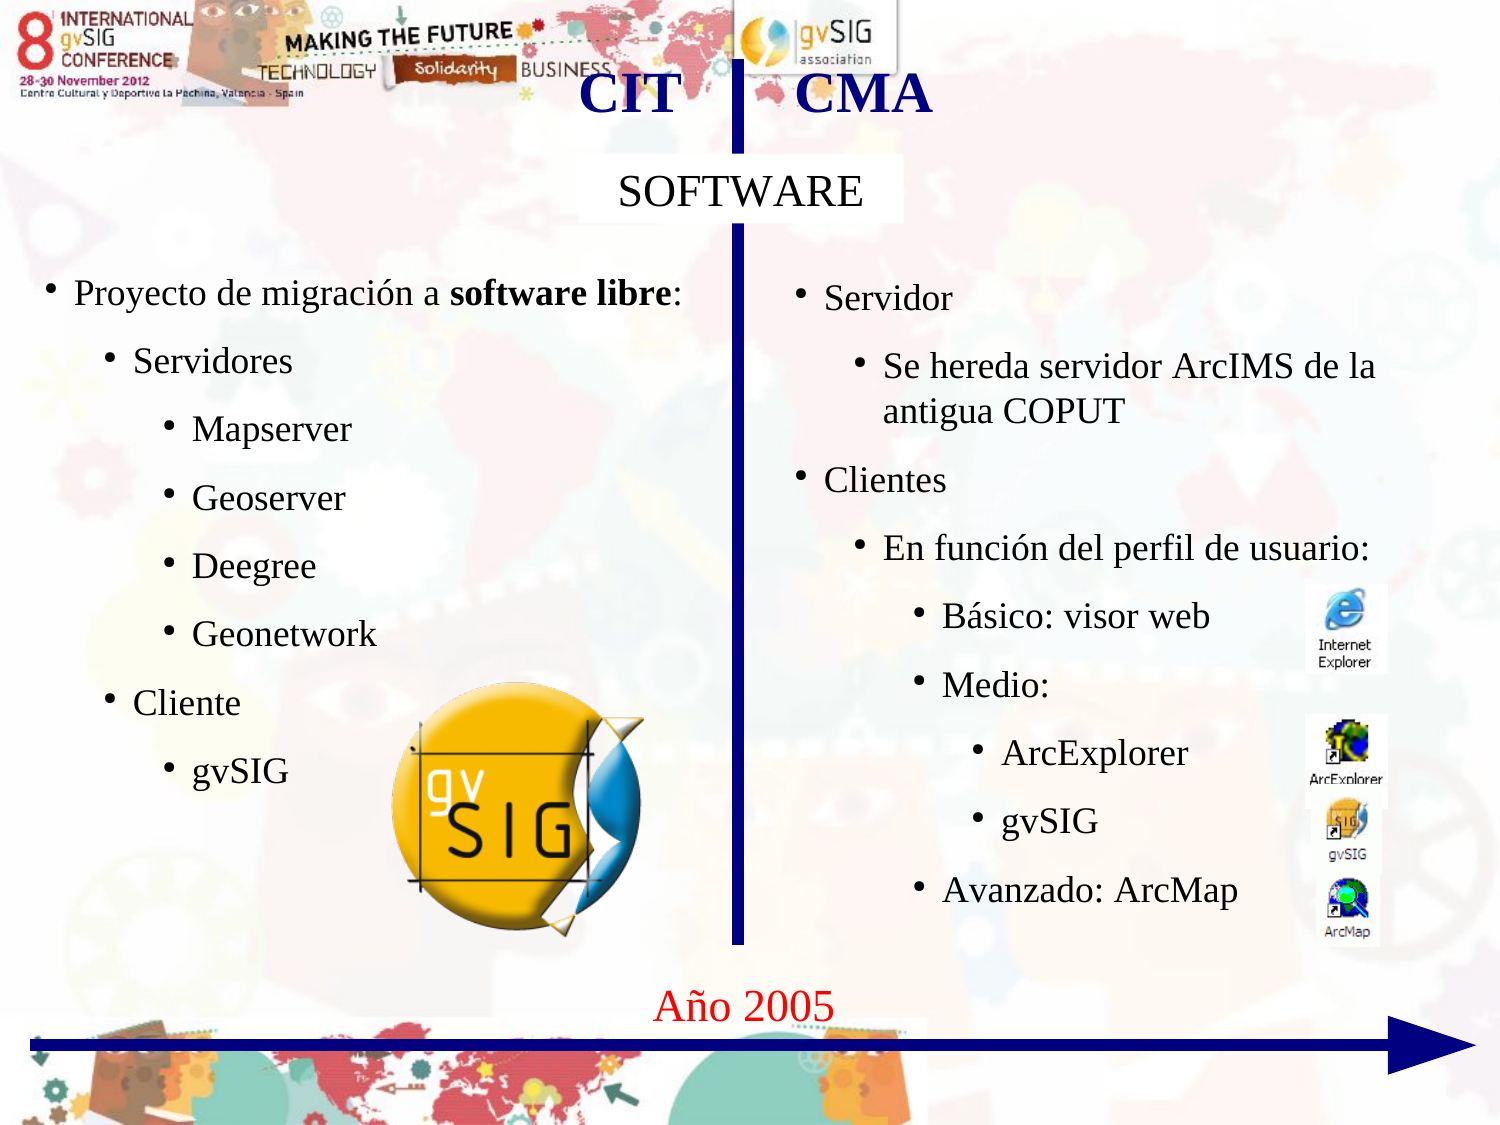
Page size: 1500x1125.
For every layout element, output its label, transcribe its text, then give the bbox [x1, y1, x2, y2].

text_box CMA [779, 47, 957, 133]
text_box Proyecto de migración a software libre: Servidores Mapserver Geoserver Deegree Geonetwork Cliente gvSIG [0, 259, 721, 799]
text_box Servidor Se hereda servidor ArcIMS de la antigua COPUT Clientes En función del perfil de usuario: Básico: visor web Medio: ArcExplorer gvSIG Avanzado: ArcMap [720, 265, 1483, 918]
text_box CIT [519, 47, 697, 133]
text_box Año 2005 [590, 956, 898, 1039]
picture [0, 0, 1500, 1125]
picture [1305, 584, 1388, 674]
text_box SOFTWARE [578, 153, 904, 224]
